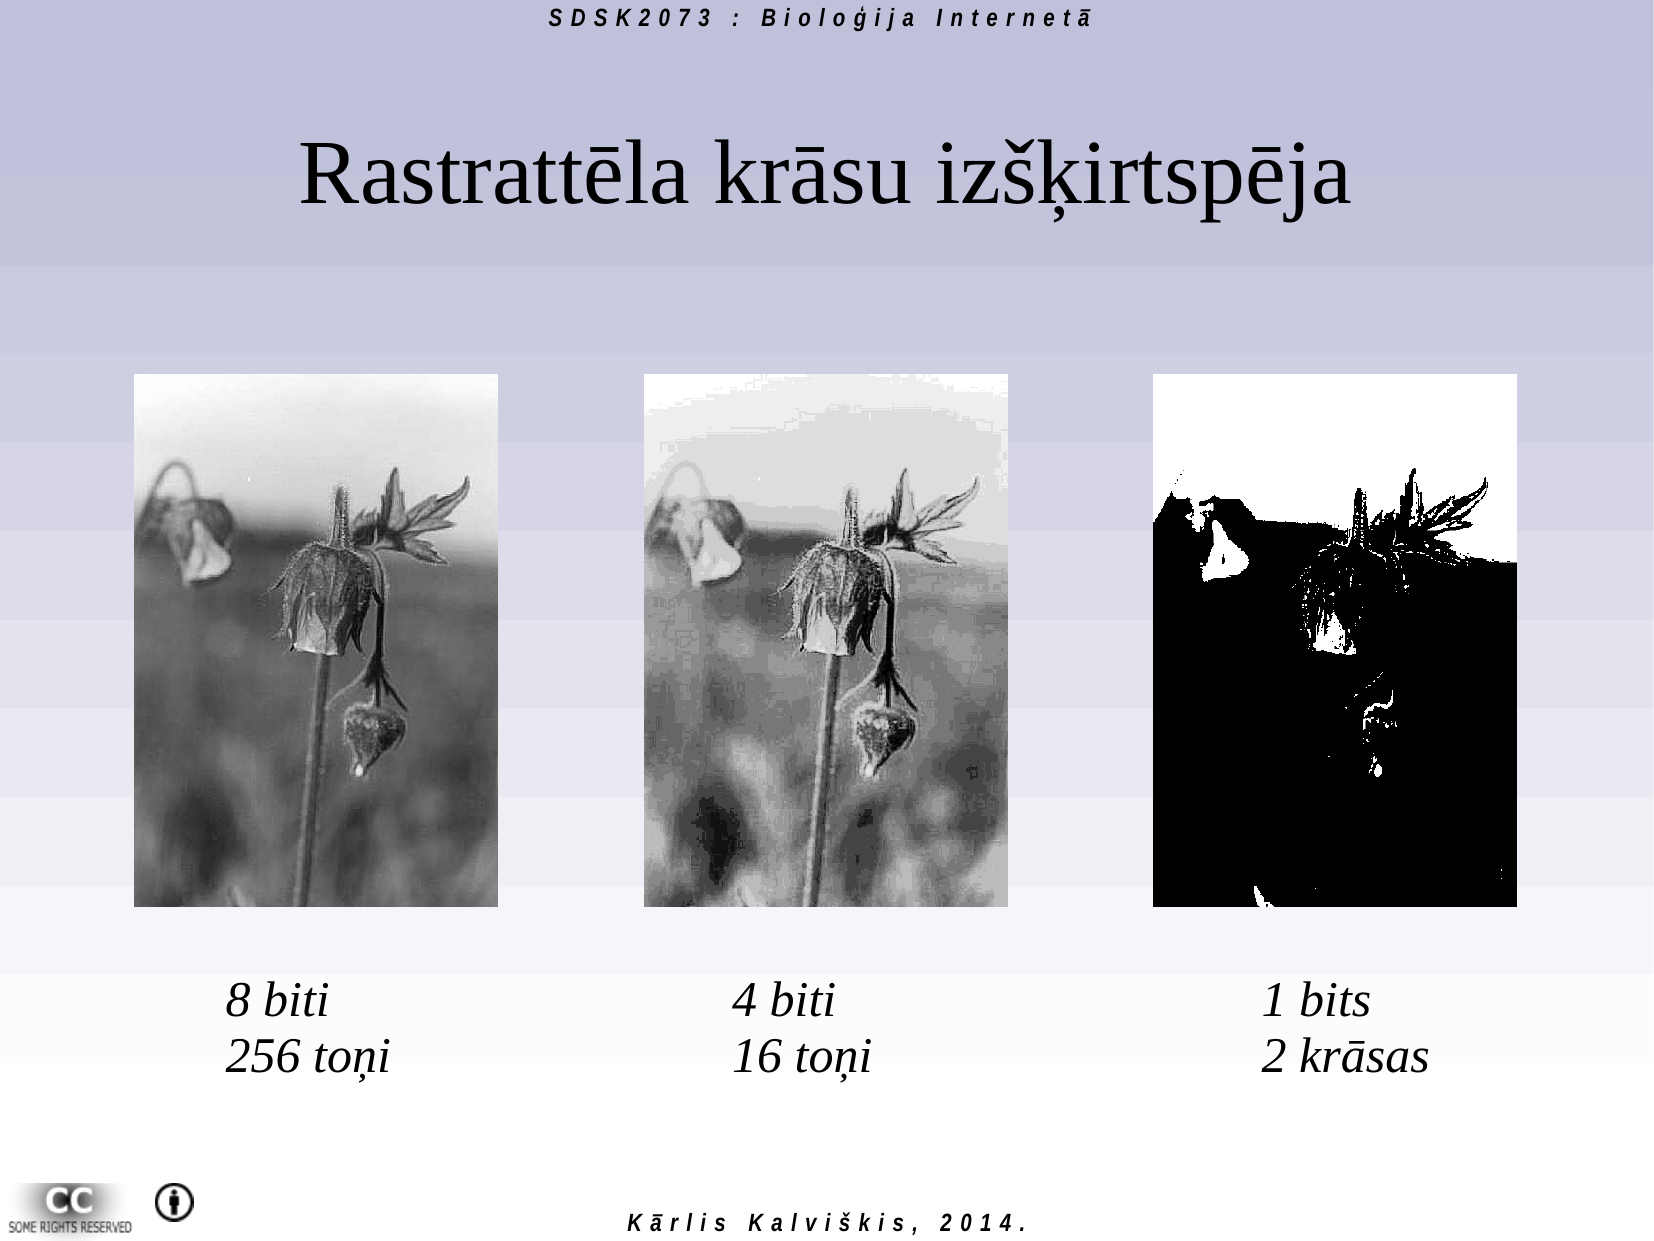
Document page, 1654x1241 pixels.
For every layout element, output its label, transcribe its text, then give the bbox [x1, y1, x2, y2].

title Rastrattēla krāsu izšķirtspēja [29, 49, 1625, 296]
picture [0, 0, 1654, 1241]
text_box 4 biti 16 toņi [732, 972, 873, 1083]
text_box 8 biti 256 toņi [225, 972, 392, 1083]
text_box 1 bits 2 krāsas [1261, 972, 1431, 1083]
